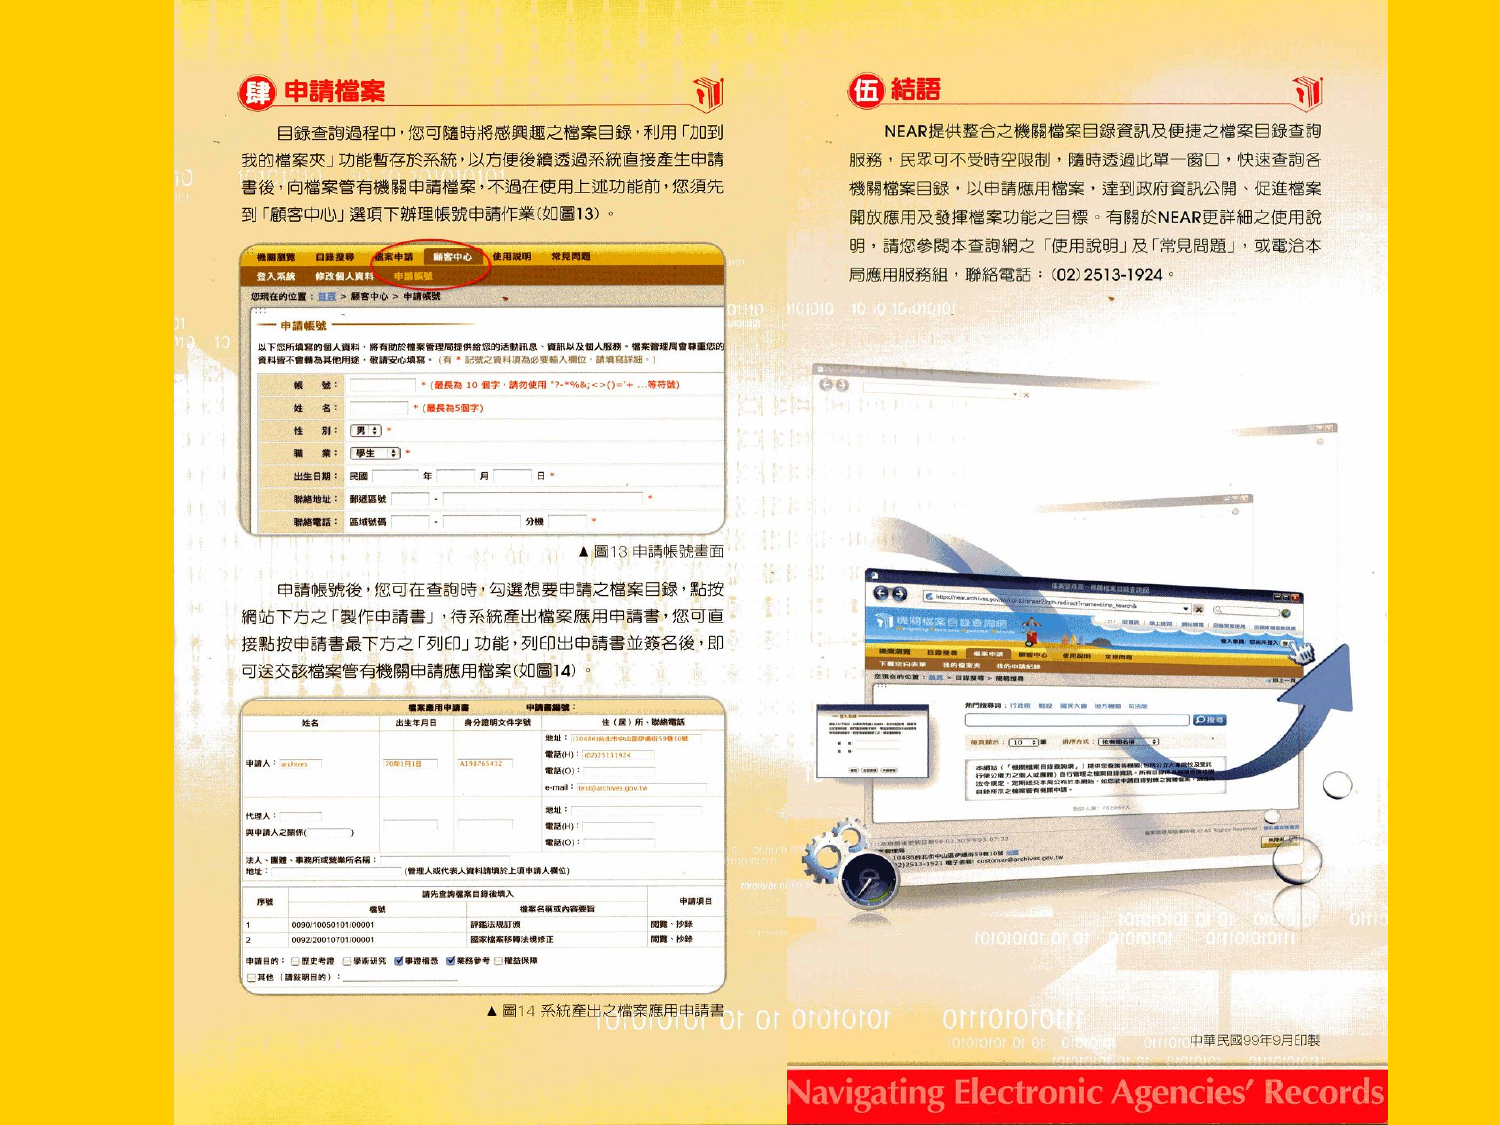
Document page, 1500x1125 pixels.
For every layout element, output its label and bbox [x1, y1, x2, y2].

picture [174, 0, 1388, 1125]
